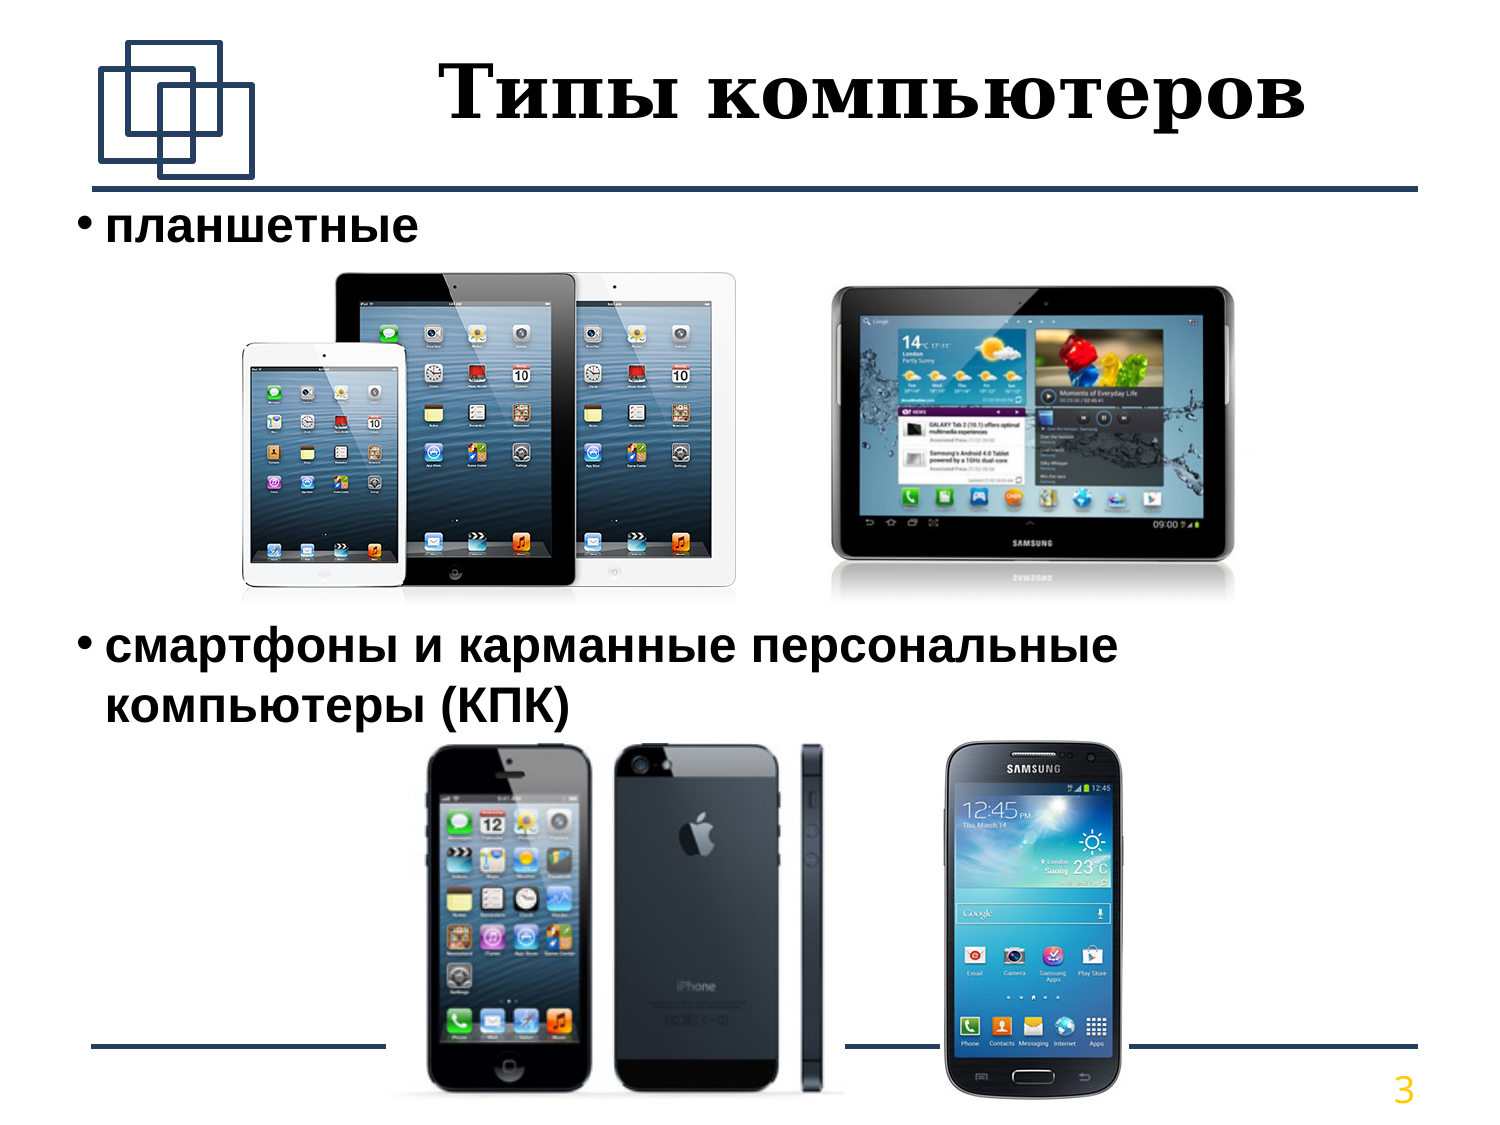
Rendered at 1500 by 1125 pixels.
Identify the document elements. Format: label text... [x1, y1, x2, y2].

picture [811, 274, 1253, 608]
text_box планшетные смартфоны и карманные персональные компьютеры (КПК) [61, 184, 1460, 741]
picture [226, 255, 747, 631]
picture [386, 743, 845, 1102]
picture [940, 736, 1129, 1105]
title Типы компьютеров [295, 35, 1426, 141]
